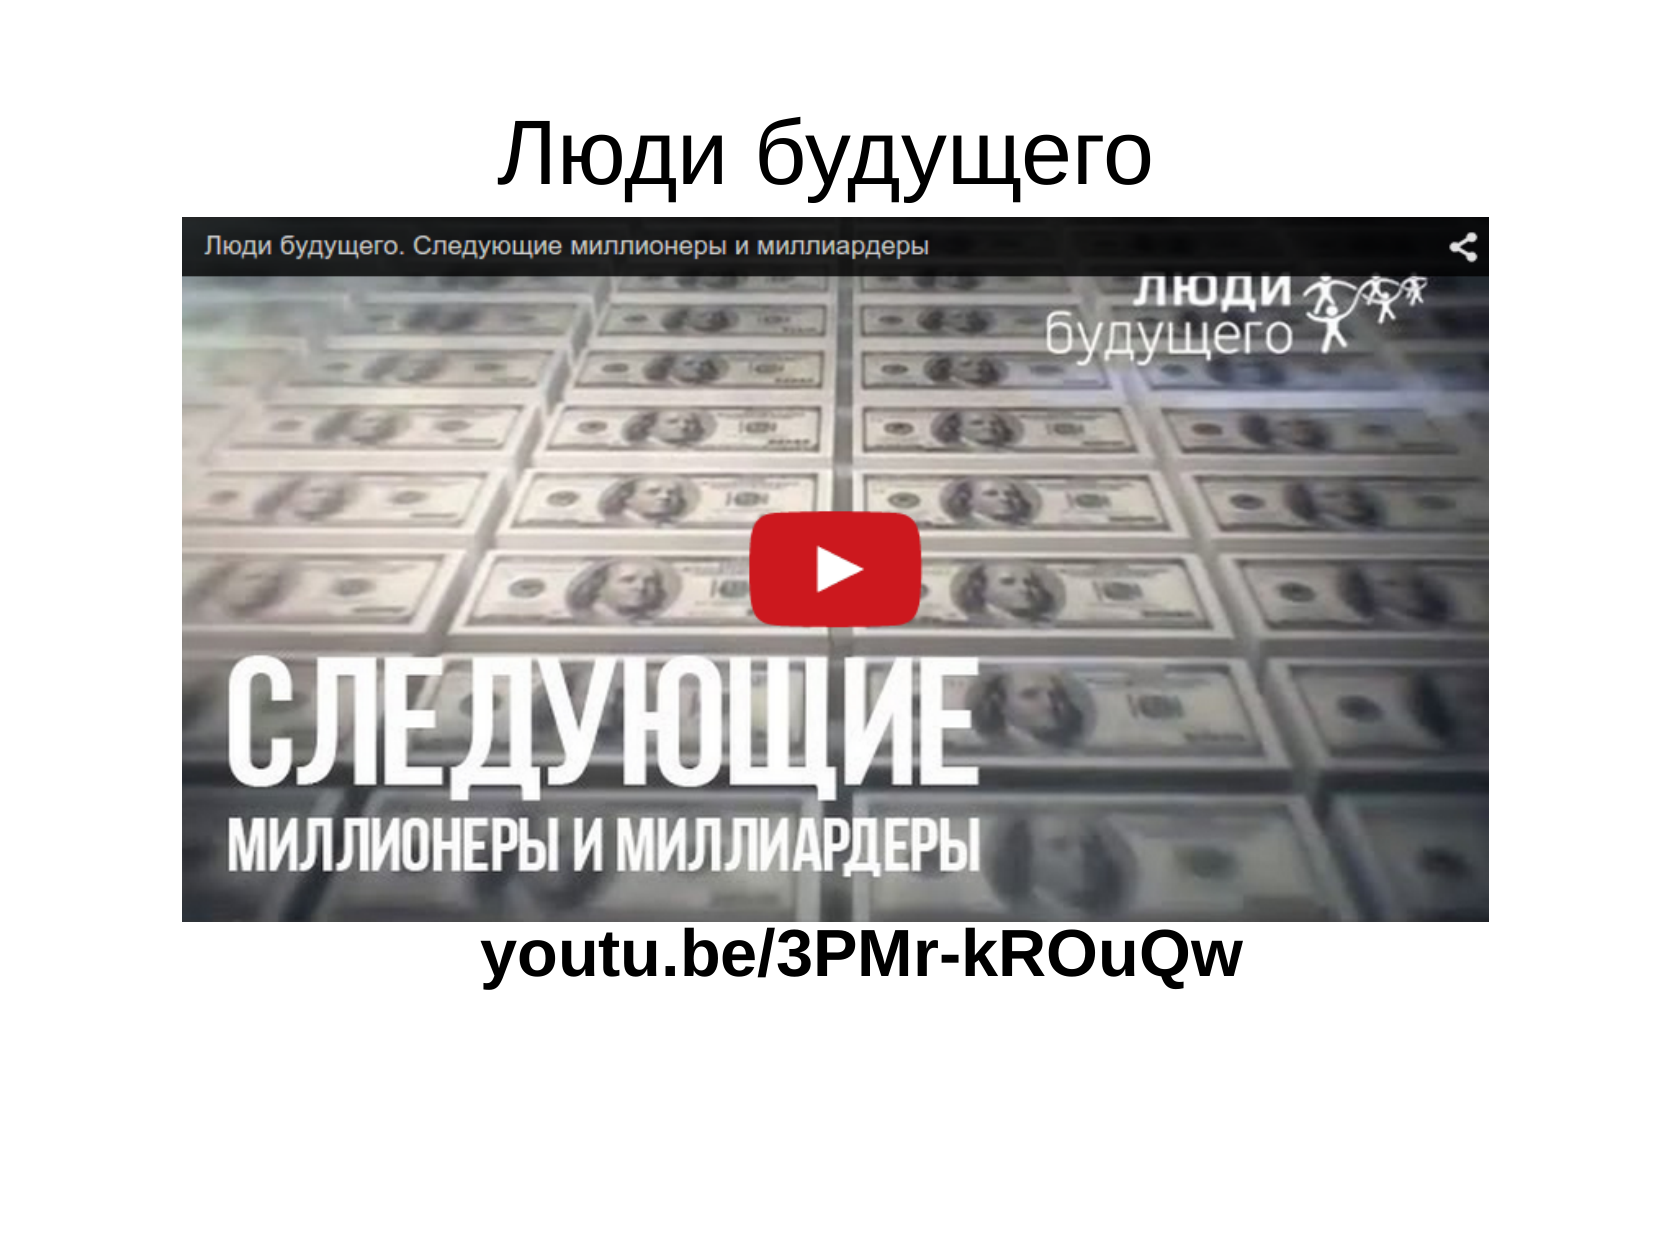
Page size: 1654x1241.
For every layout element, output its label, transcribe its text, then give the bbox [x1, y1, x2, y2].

list youtu.be/3PMr-kROuQw [82, 290, 1571, 1010]
title Люди будущего [82, 49, 1571, 257]
picture [182, 217, 1489, 922]
